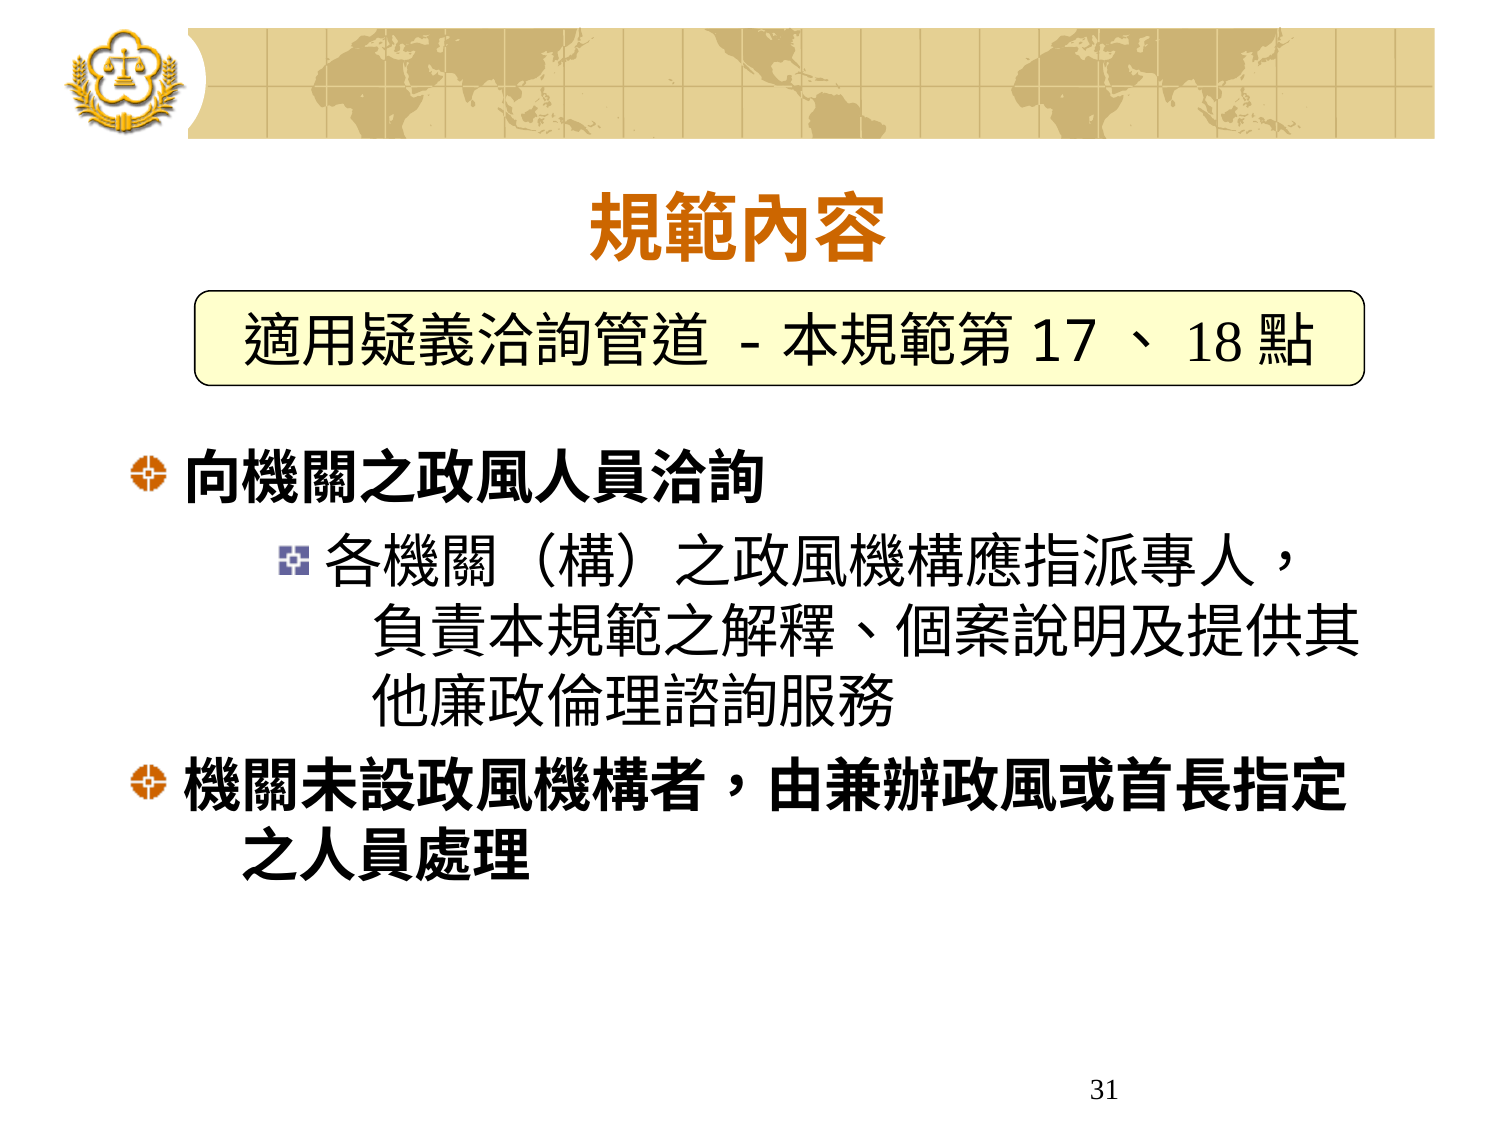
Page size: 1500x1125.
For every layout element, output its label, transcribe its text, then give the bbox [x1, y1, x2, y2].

title 規範內容 [560, 160, 917, 290]
text_box [1074, 1037, 1388, 1113]
list 向機關之政風人員洽詢 各機關（構）之政風機構應指派專人，負責本規範之解釋、個案說明及提供其他廉政倫理諮詢服務 機關未設政風機構者，由兼辦政風或首長指定之人員處理 [112, 432, 1388, 1028]
text_box 適用疑義洽詢管道 -本規範第17、18點 [194, 290, 1365, 386]
